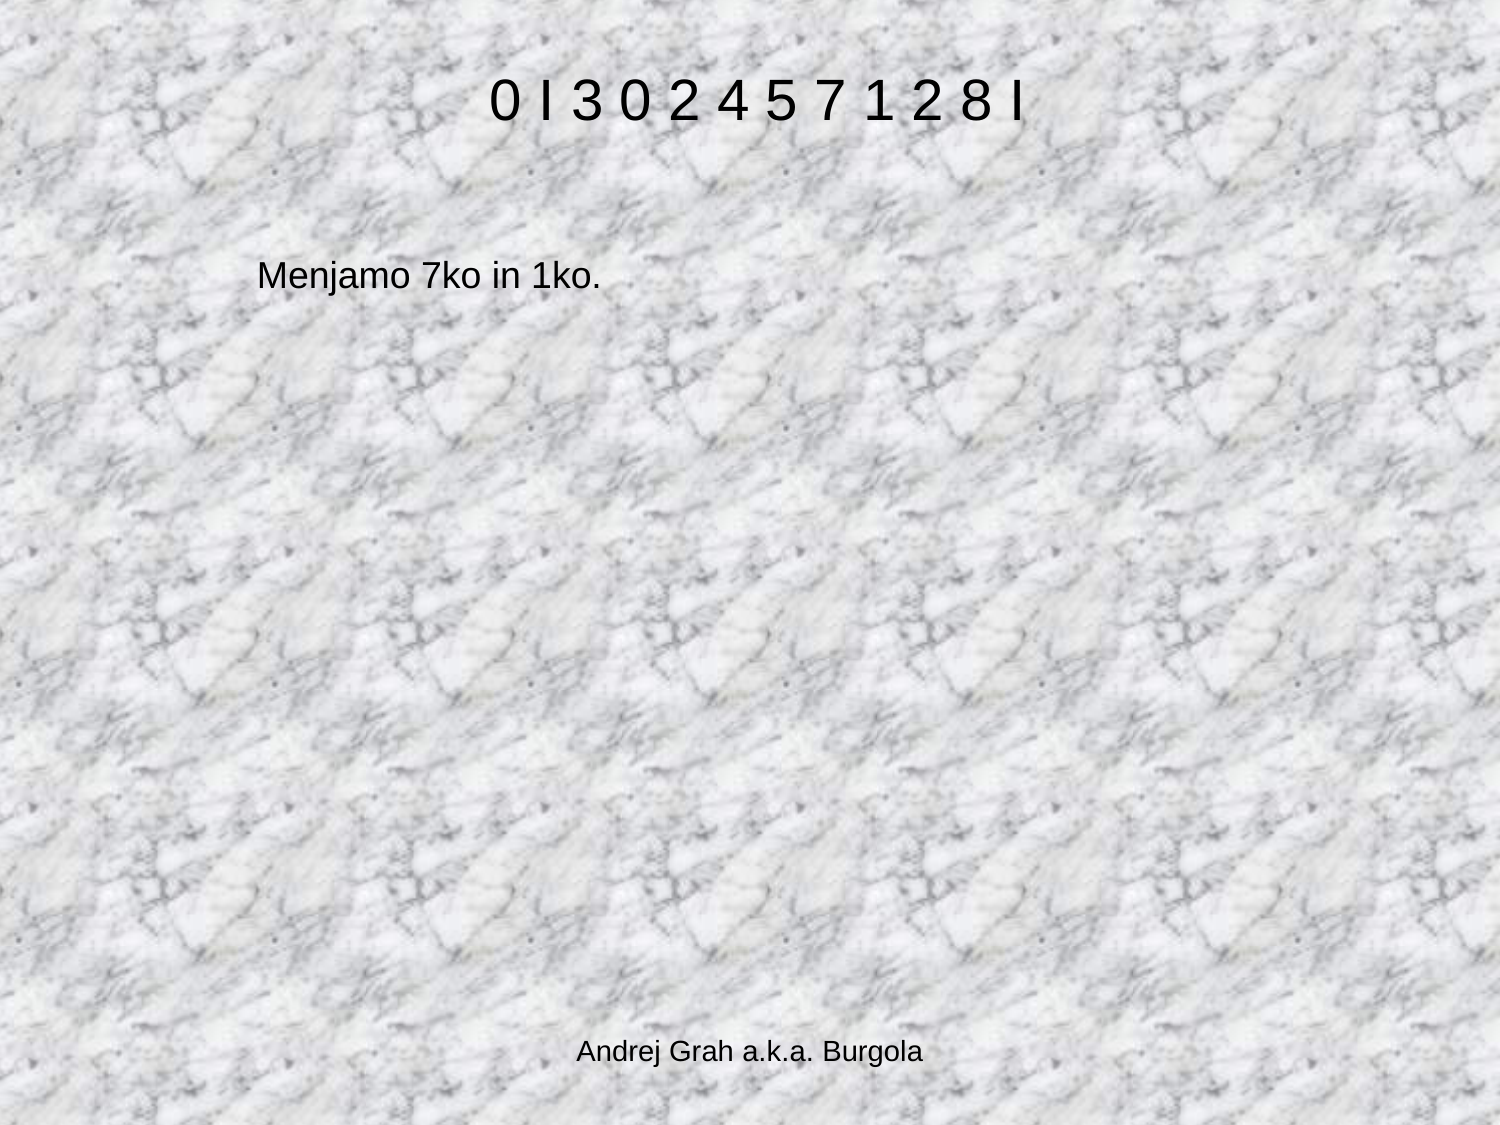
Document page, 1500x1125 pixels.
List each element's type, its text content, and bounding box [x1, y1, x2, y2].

picture [0, 0, 1500, 1125]
text_box Menjamo 7ko in 1ko. [242, 243, 1317, 304]
text_box 0 I 3 0 2 4 5 7 1 2 8 I [265, 54, 1235, 141]
text_box Andrej Grah a.k.a. Burgola [512, 1024, 988, 1103]
